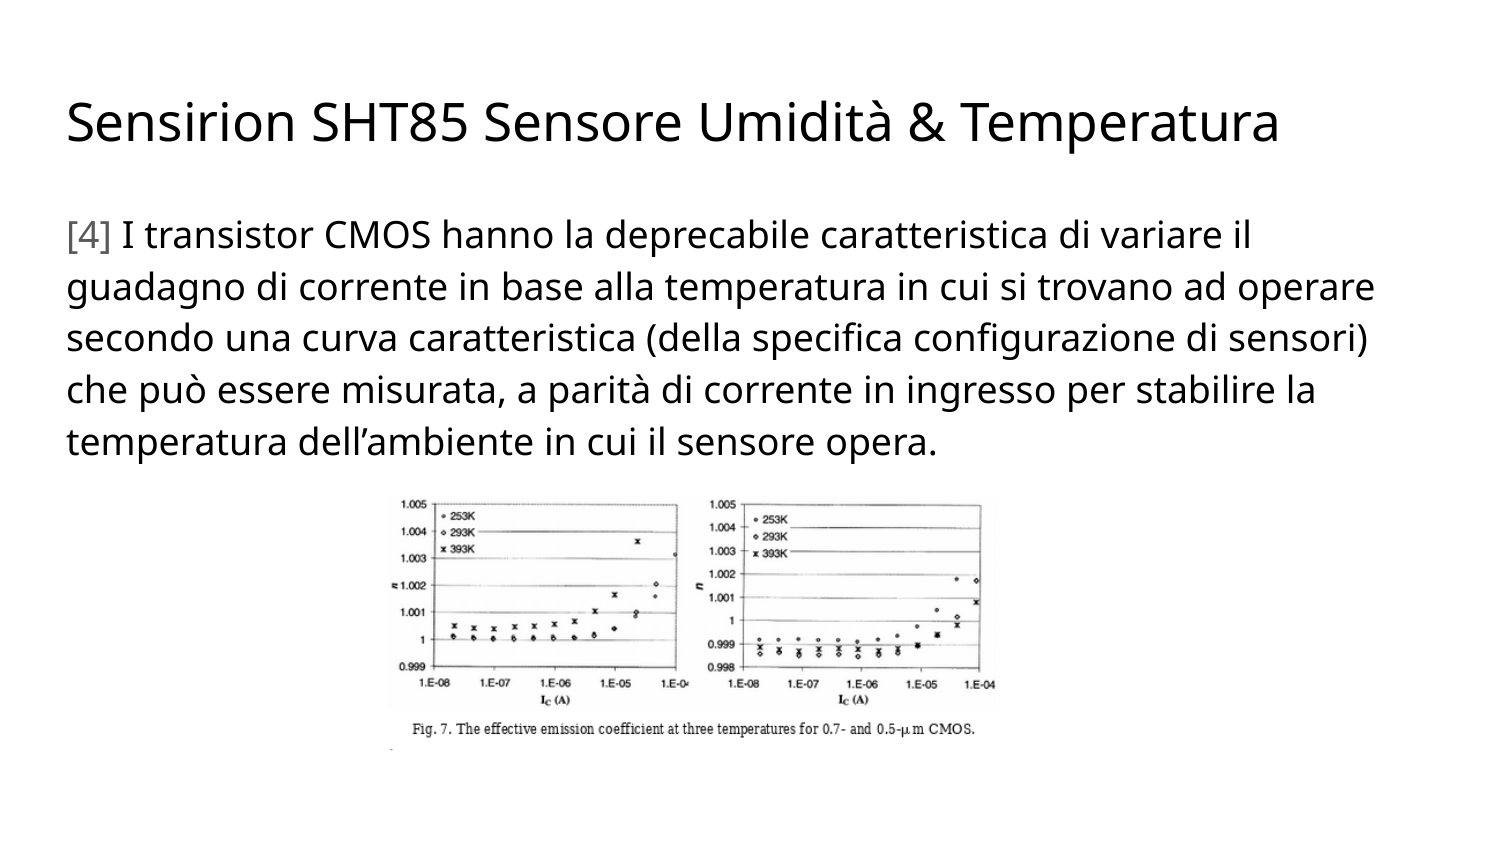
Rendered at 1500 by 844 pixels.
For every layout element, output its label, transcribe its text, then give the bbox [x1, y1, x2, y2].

picture [364, 475, 1013, 763]
title Sensirion SHT85 Sensore Umidità & Temperatura [51, 72, 1449, 167]
list [4] I transistor CMOS hanno la deprecabile caratteristica di variare il guadagno di corrente in base alla temperatura in cui si trovano ad operare secondo una curva caratteristica (della specifica configurazione di sensori) che può essere misurata, a parità di corrente in ingresso per stabilire la temperatura dell’ambiente in cui il sensore opera. [51, 189, 1449, 750]
